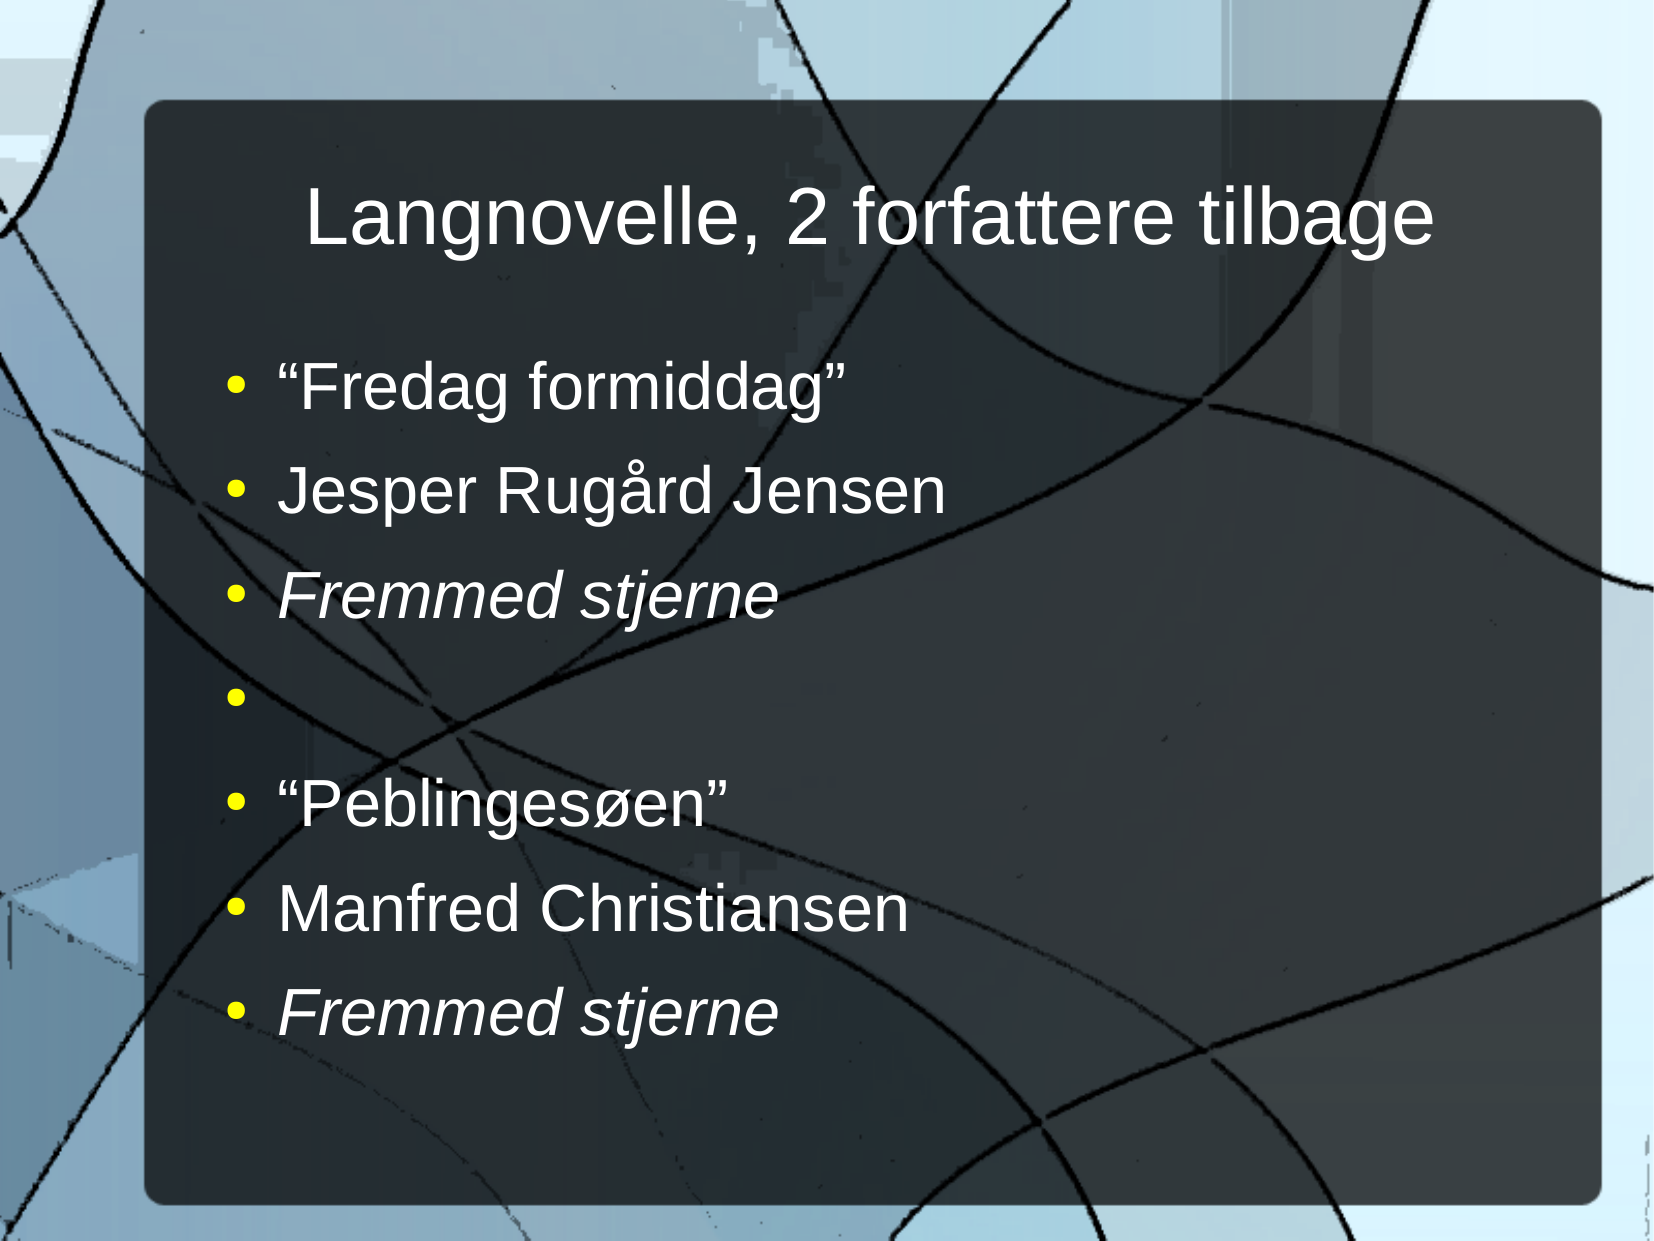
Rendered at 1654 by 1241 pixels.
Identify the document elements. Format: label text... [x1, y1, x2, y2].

list “Fredag formiddag” Jesper Rugård Jensen Fremmed stjerne “Peblingesøen” Manfred Christiansen Fremmed stjerne [206, 349, 1571, 1069]
picture [0, 0, 1654, 1241]
title Langnovelle, 2 forfattere tilbage [159, 108, 1583, 325]
